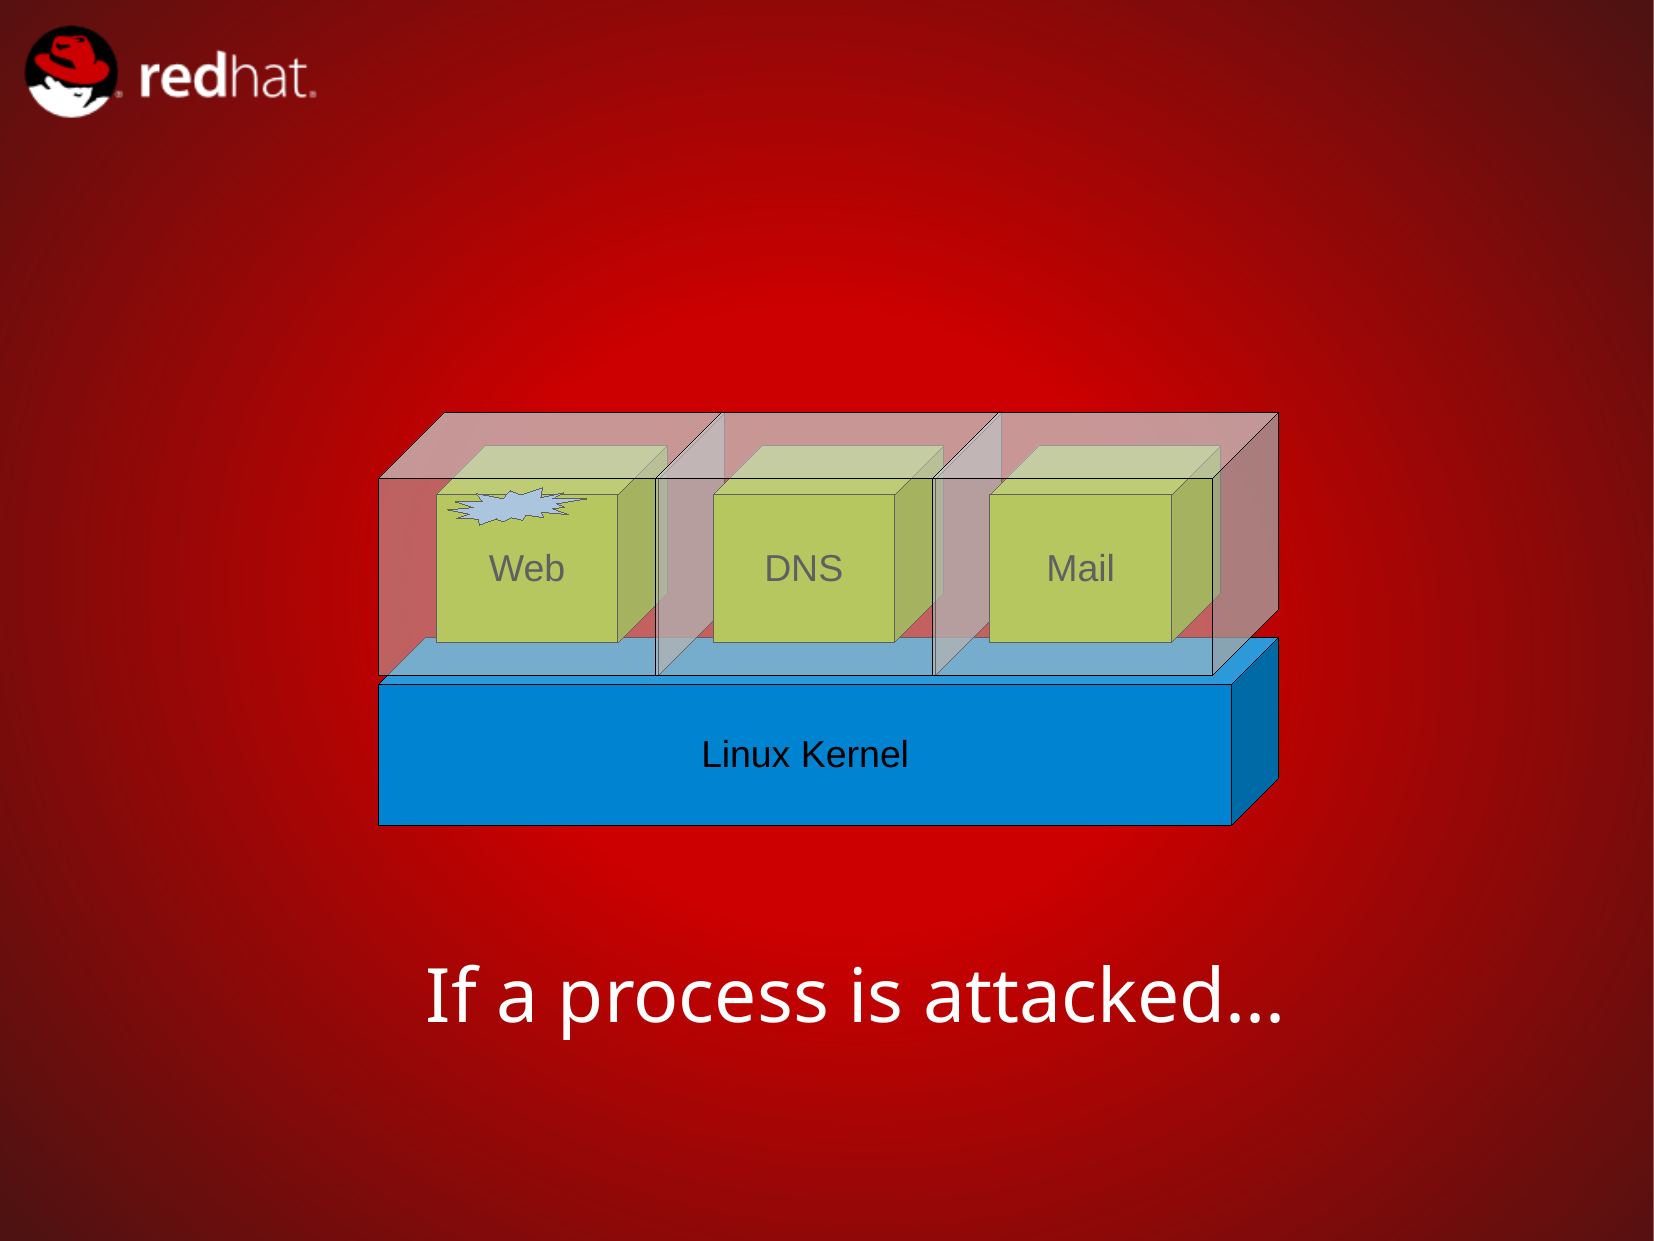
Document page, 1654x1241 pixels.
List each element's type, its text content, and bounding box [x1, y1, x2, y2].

text_box If a process is attacked... [192, 935, 1520, 1038]
text_box [378, 412, 1279, 676]
text_box Linux Kernel [378, 685, 1231, 826]
picture [0, 0, 1654, 1241]
